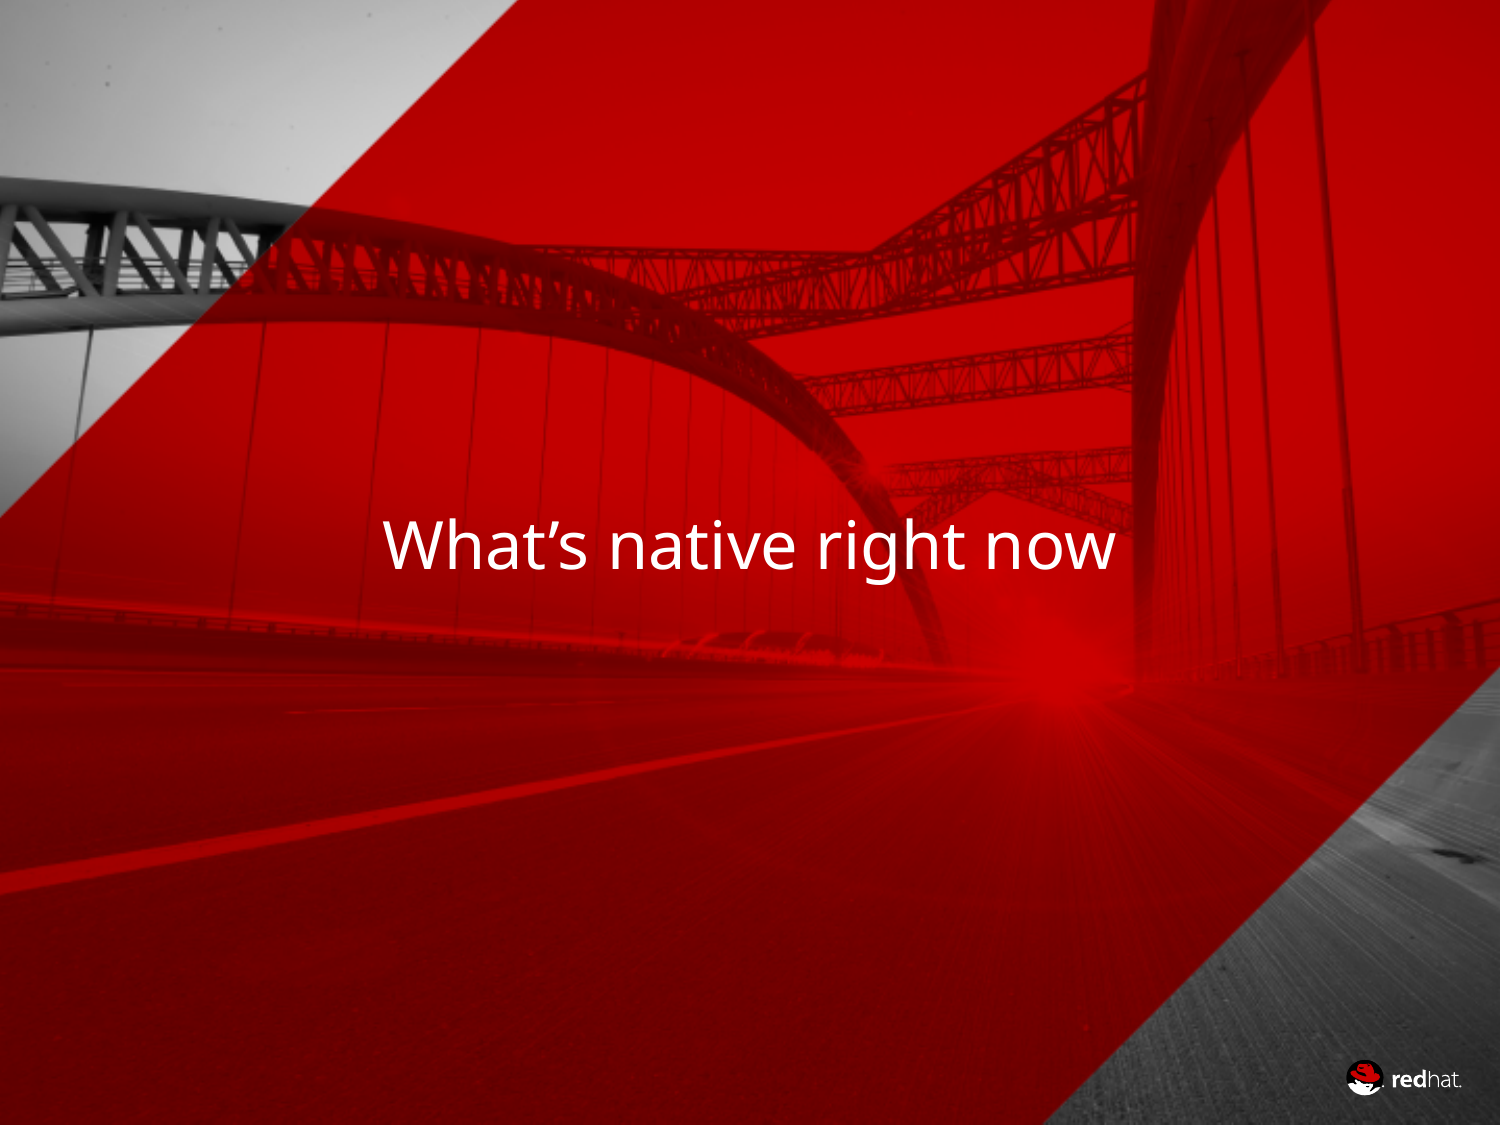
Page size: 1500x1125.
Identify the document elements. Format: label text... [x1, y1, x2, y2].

title What’s native right now [112, 450, 1388, 638]
picture [0, 0, 1500, 1125]
